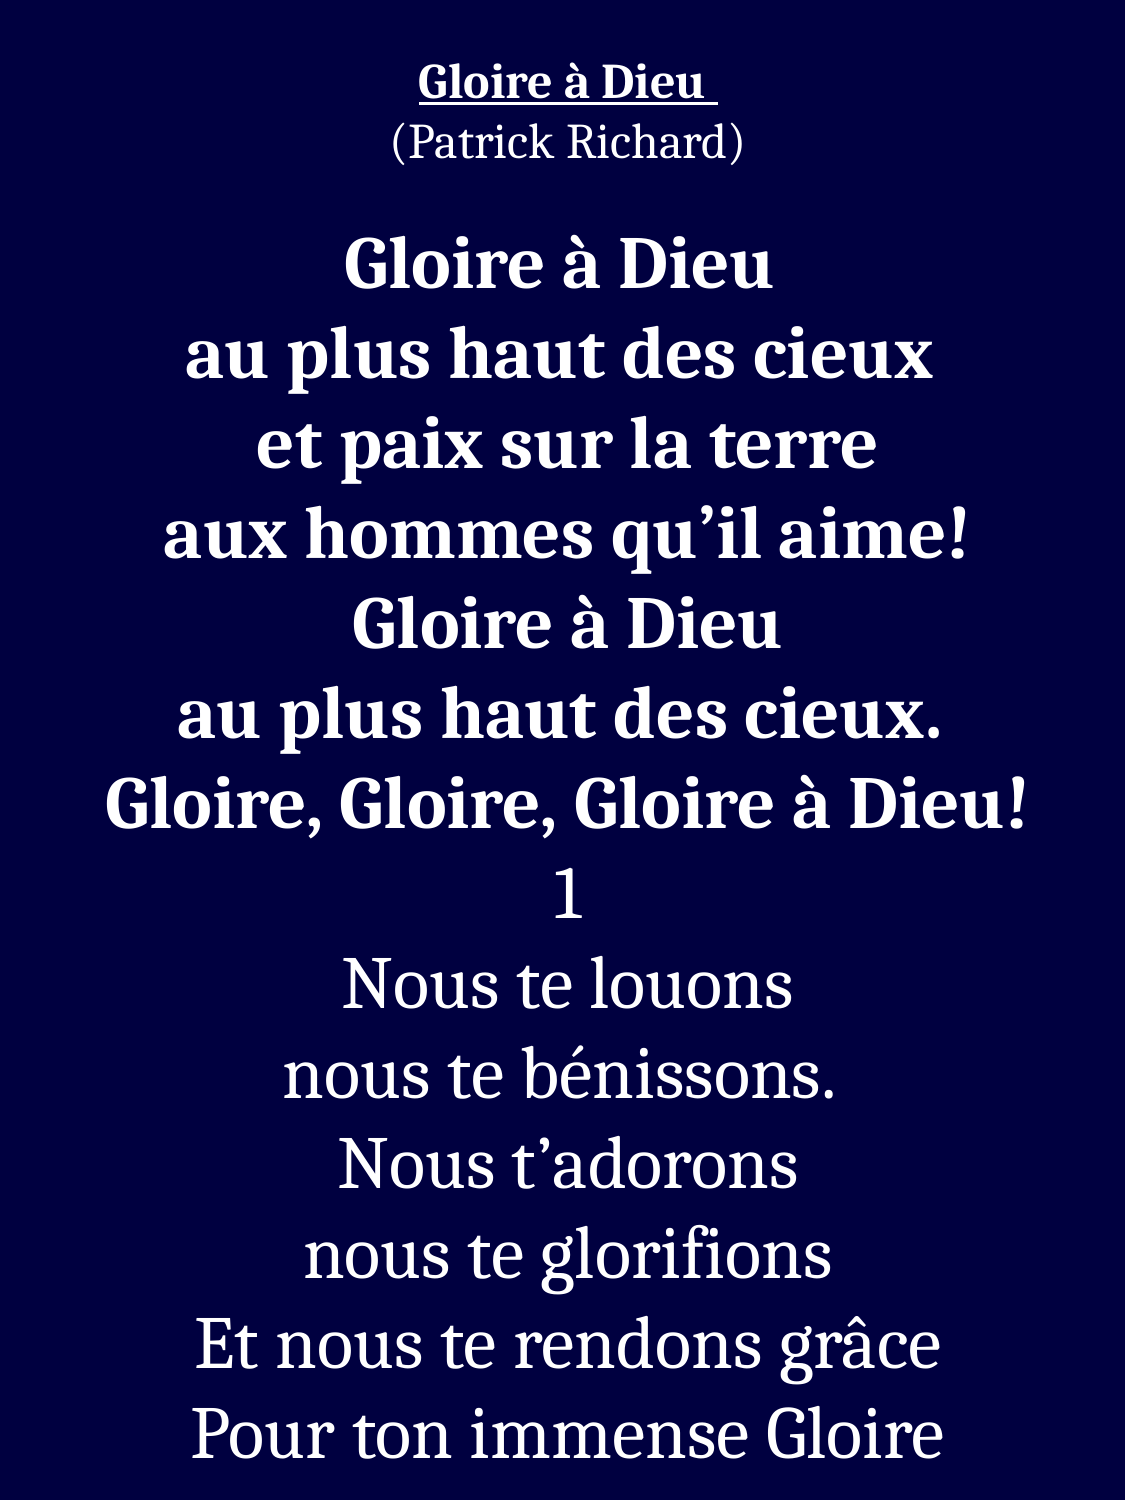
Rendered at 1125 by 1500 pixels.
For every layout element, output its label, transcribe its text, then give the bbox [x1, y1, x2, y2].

text_box Gloire à Dieu (Patrick Richard) Gloire à Dieu au plus haut des cieux et paix sur la terre aux hommes qu’il aime! Gloire à Dieu au plus haut des cieux. Gloire, Gloire, Gloire à Dieu! 1 Nous te louons nous te bénissons. Nous t’adorons nous te glorifions Et nous te rendons grâce Pour ton immense Gloire [0, 41, 1125, 1460]
